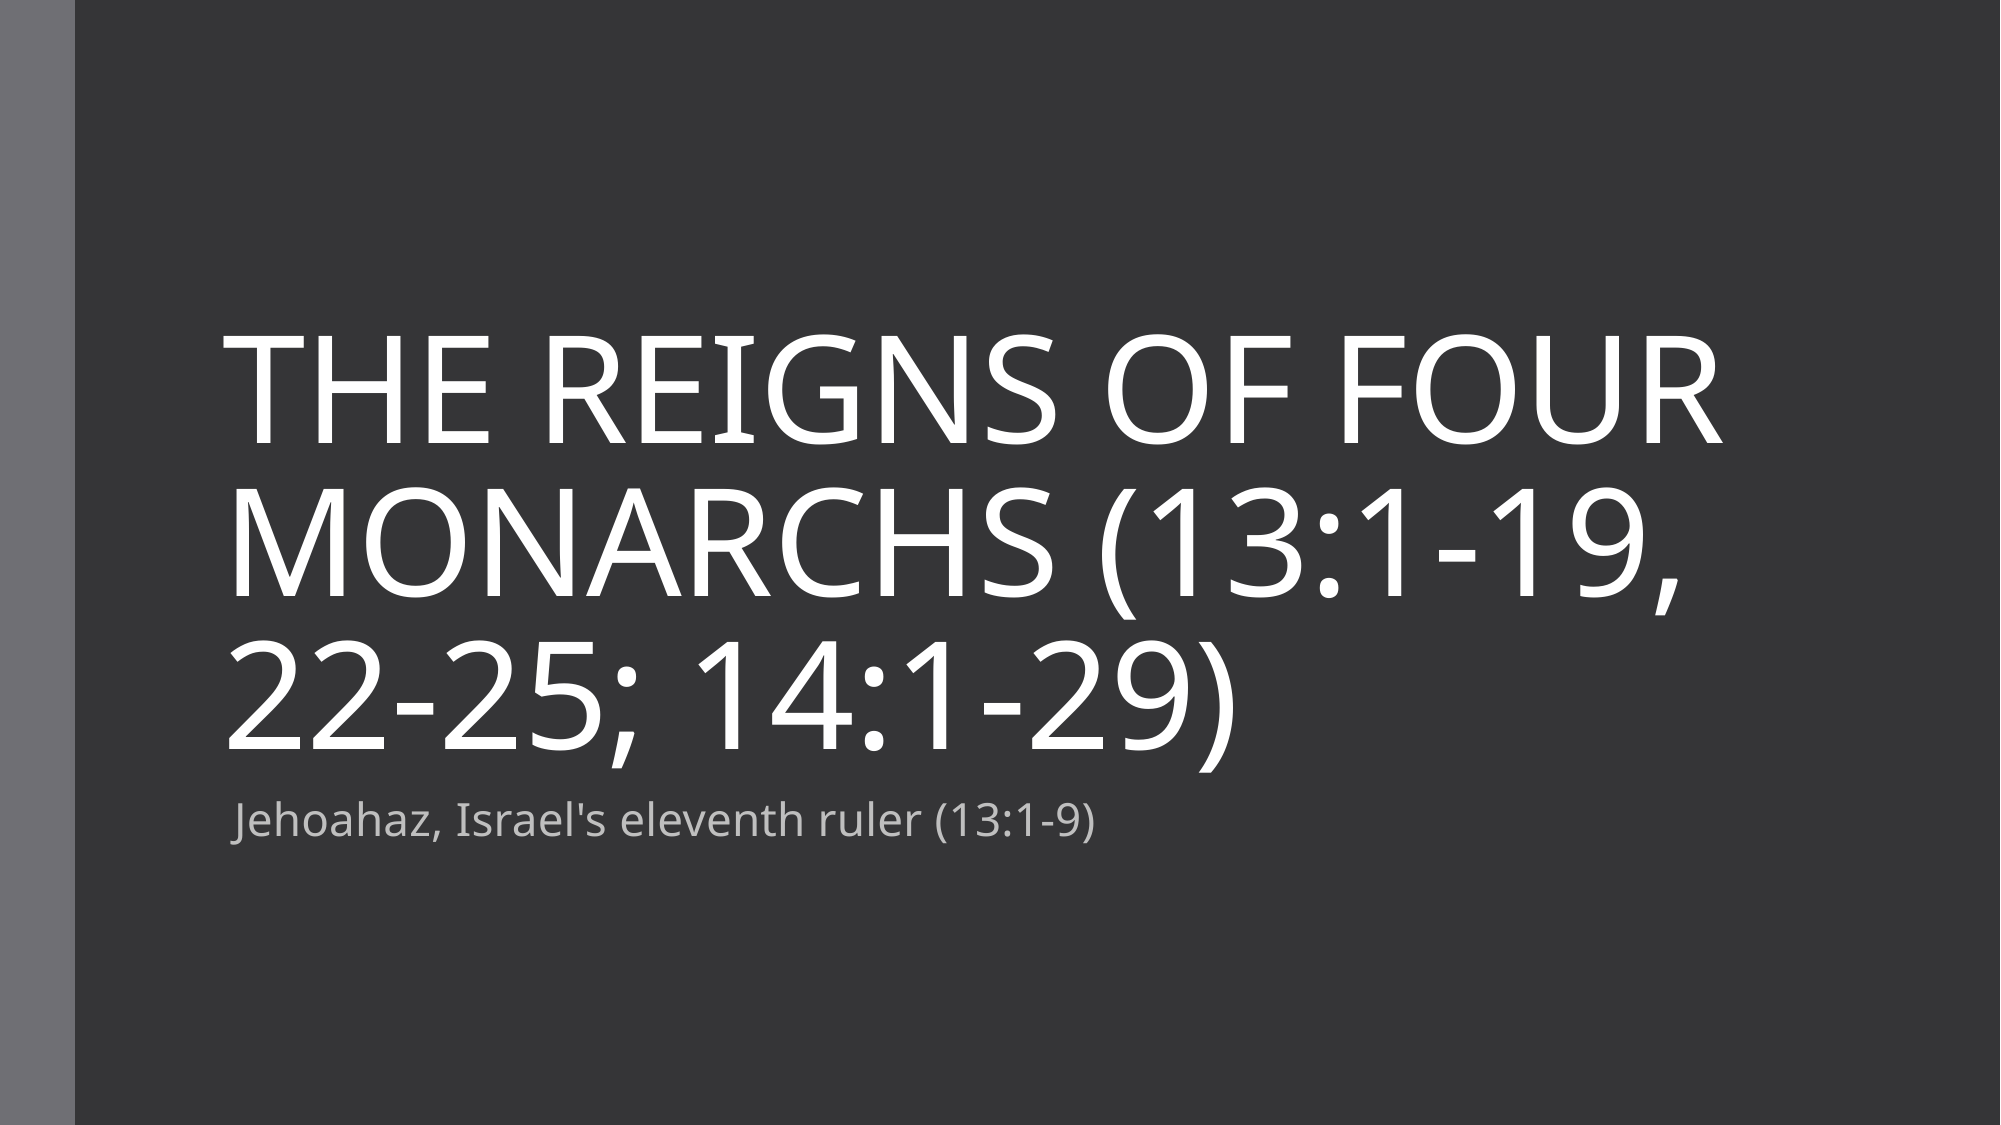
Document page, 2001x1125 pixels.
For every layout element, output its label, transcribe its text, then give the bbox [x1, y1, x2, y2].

subtitle Jehoahaz, Israel's eleventh ruler (13:1-9) [206, 787, 1752, 1066]
title THE REIGNS OF FOUR MONARCHS (13:1-19, 22-25; 14:1-29) [206, 124, 1752, 787]
